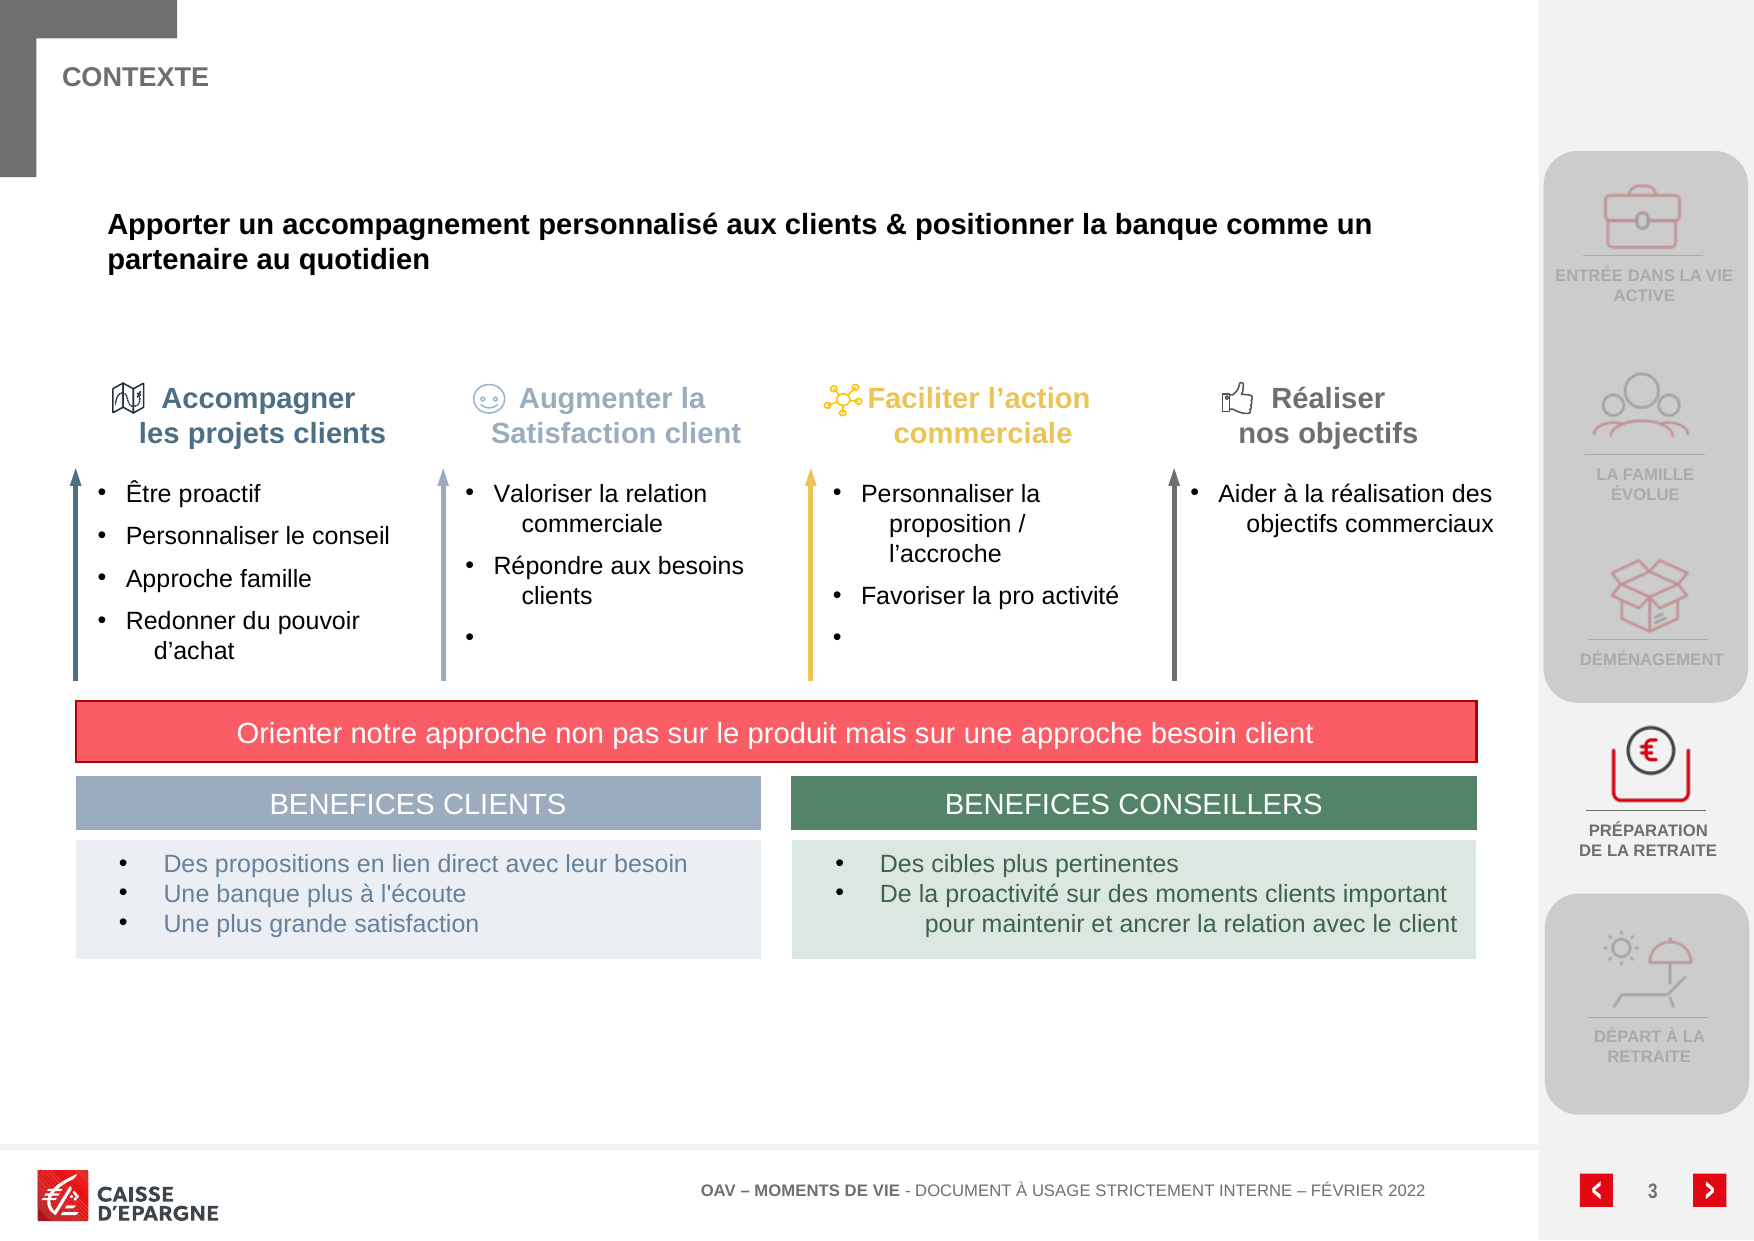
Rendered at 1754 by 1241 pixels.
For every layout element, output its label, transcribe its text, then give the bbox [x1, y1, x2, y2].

picture [1568, 697, 1734, 846]
text_box Être proactif Personnaliser le conseil Approche famille Redonner du pouvoir d’achat [98, 477, 405, 665]
text_box Aider à la réalisation des objectifs commerciaux [1190, 477, 1497, 537]
text_box Faciliter l’action commerciale [799, 372, 1154, 457]
text_box Personnaliser la proposition / l’accroche Favoriser la pro activité [833, 477, 1140, 652]
text_box Réaliser nos objectifs [1154, 372, 1512, 457]
text_box BENEFICES CLIENTS [76, 776, 761, 830]
text_box [1579, 1173, 1727, 1207]
text_box Valoriser la relation commerciale Répondre aux besoins clients [465, 477, 772, 652]
text_box BENEFICES CONSEILLERS [791, 776, 1477, 830]
text_box PRÉPARATION DE LA RETRAITE [1575, 846, 1719, 861]
text_box OAV – MOMENTS DE VIE - DOCUMENT À USAGE STRICTEMENT INTERNE – FÉVRIER 2022 [698, 1182, 1492, 1200]
text_box CONTEXTE [59, 56, 407, 92]
text_box Augmenter la Satisfaction client [448, 372, 785, 457]
text_box [1543, 150, 1749, 703]
text_box Accompagner les projets clients [92, 372, 433, 457]
text_box Des cibles plus pertinentes De la proactivité sur des moments clients important pour maintenir et ancrer la relation avec le client [792, 840, 1476, 959]
text_box Orienter notre approche non pas sur le produit mais sur une approche besoin client [76, 701, 1476, 762]
text_box Des propositions en lien direct avec leur besoin Une banque plus à l'écoute Une plus grande satisfaction [76, 840, 761, 959]
text_box Apporter un accompagnement personnalisé aux clients & positionner la banque comme un partenaire au quotidien [92, 197, 1492, 284]
text_box [1544, 893, 1750, 1115]
